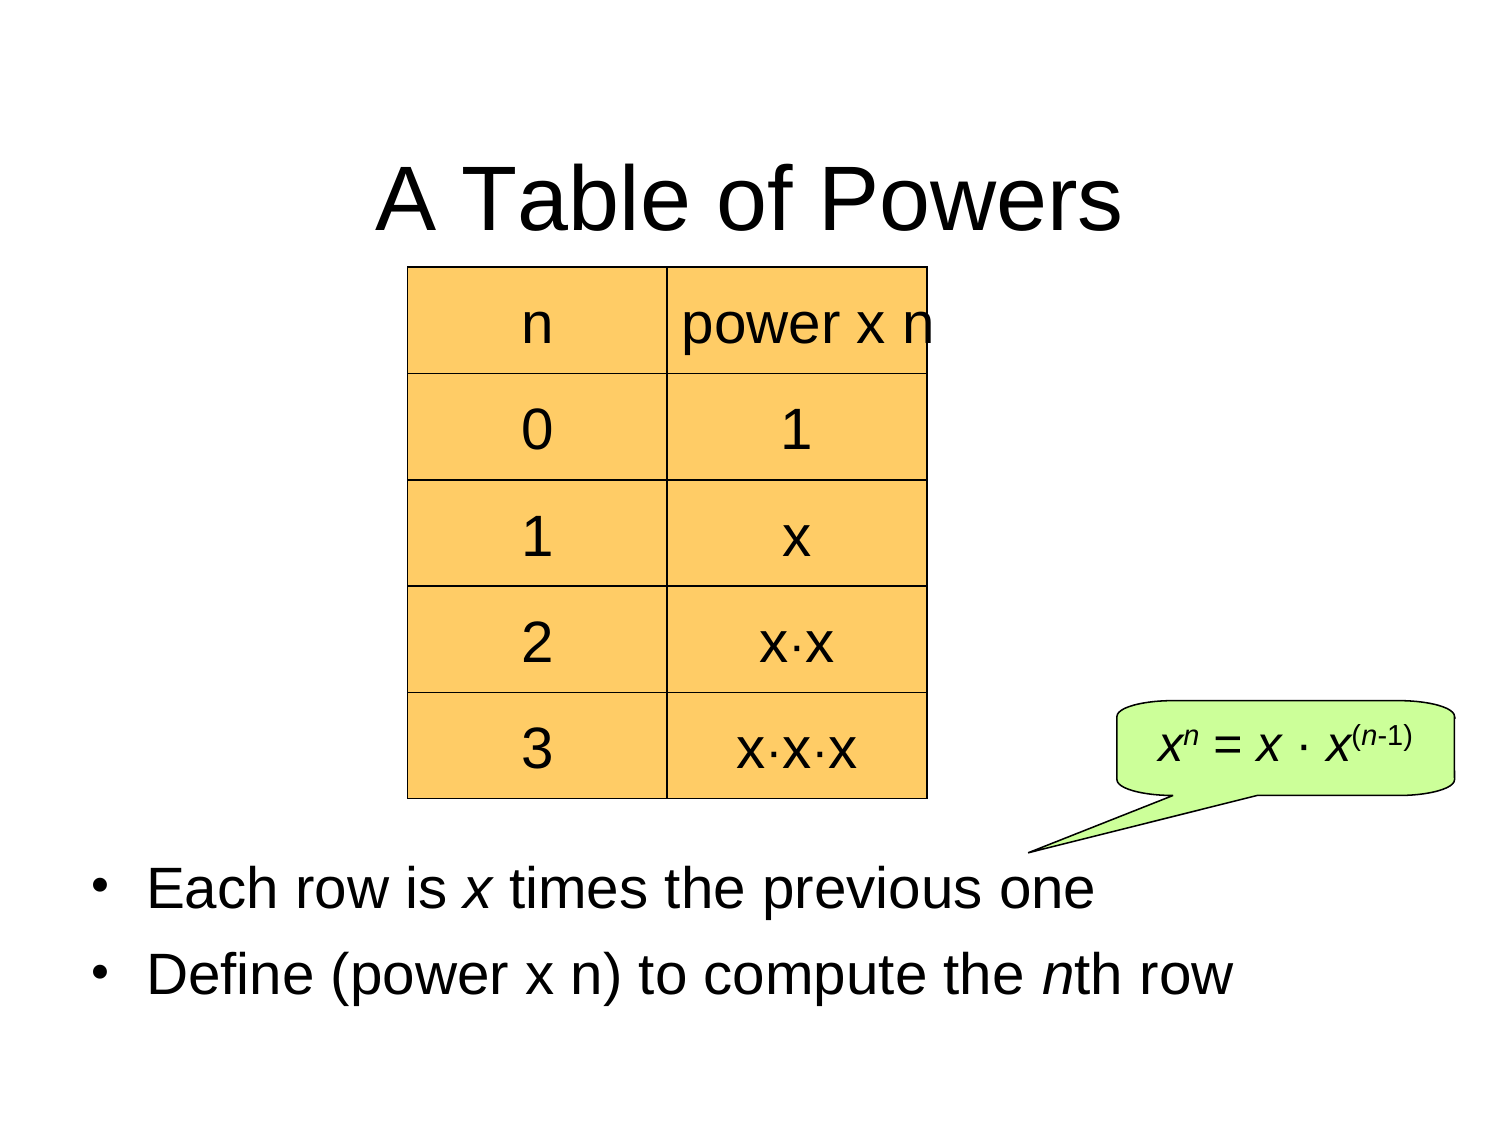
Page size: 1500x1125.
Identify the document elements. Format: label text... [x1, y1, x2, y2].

text_box x·x·x [667, 692, 927, 799]
text_box x [667, 479, 927, 586]
text_box 2 [407, 586, 667, 692]
list Each row is x times the previous one Define (power x n) to compute the nth row [75, 262, 1426, 1083]
text_box xn = x · x(n-1) [1028, 700, 1455, 853]
text_box 3 [407, 692, 667, 799]
text_box x·x [667, 586, 927, 692]
title A Table of Powers [112, 99, 1388, 262]
text_box 0 [407, 373, 667, 479]
text_box 1 [407, 479, 667, 586]
text_box 1 [667, 373, 927, 479]
text_box power x n [667, 267, 927, 373]
text_box n [407, 267, 667, 373]
